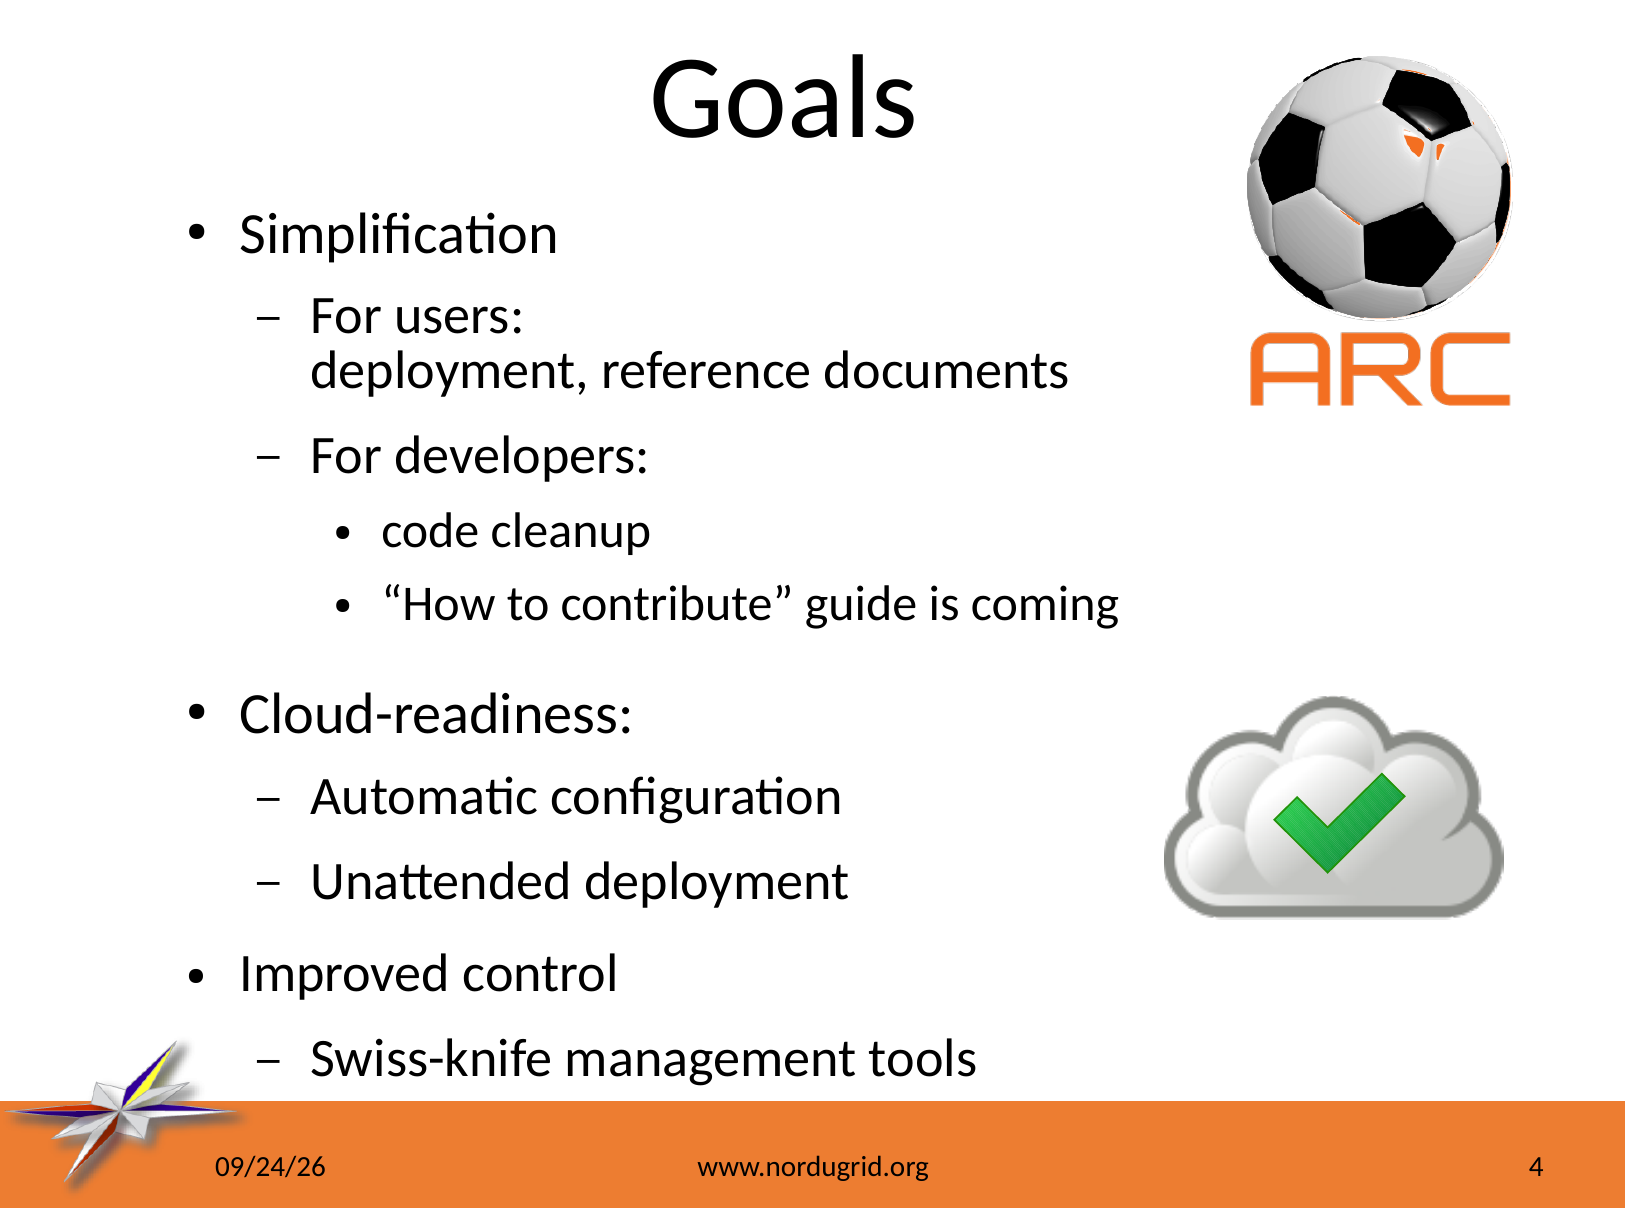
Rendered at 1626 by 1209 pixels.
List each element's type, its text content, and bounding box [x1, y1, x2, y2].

picture [1164, 695, 1504, 920]
list Simplification For users: deployment, reference documents For developers: code cleanup “How to contribute” guide is coming Cloud-readiness: Automatic configuration Unattended deployment Improved control Swiss-knife management tools [153, 208, 1441, 1098]
picture [0, 1032, 258, 1203]
title Goals [186, 10, 1381, 205]
picture [1247, 56, 1514, 406]
